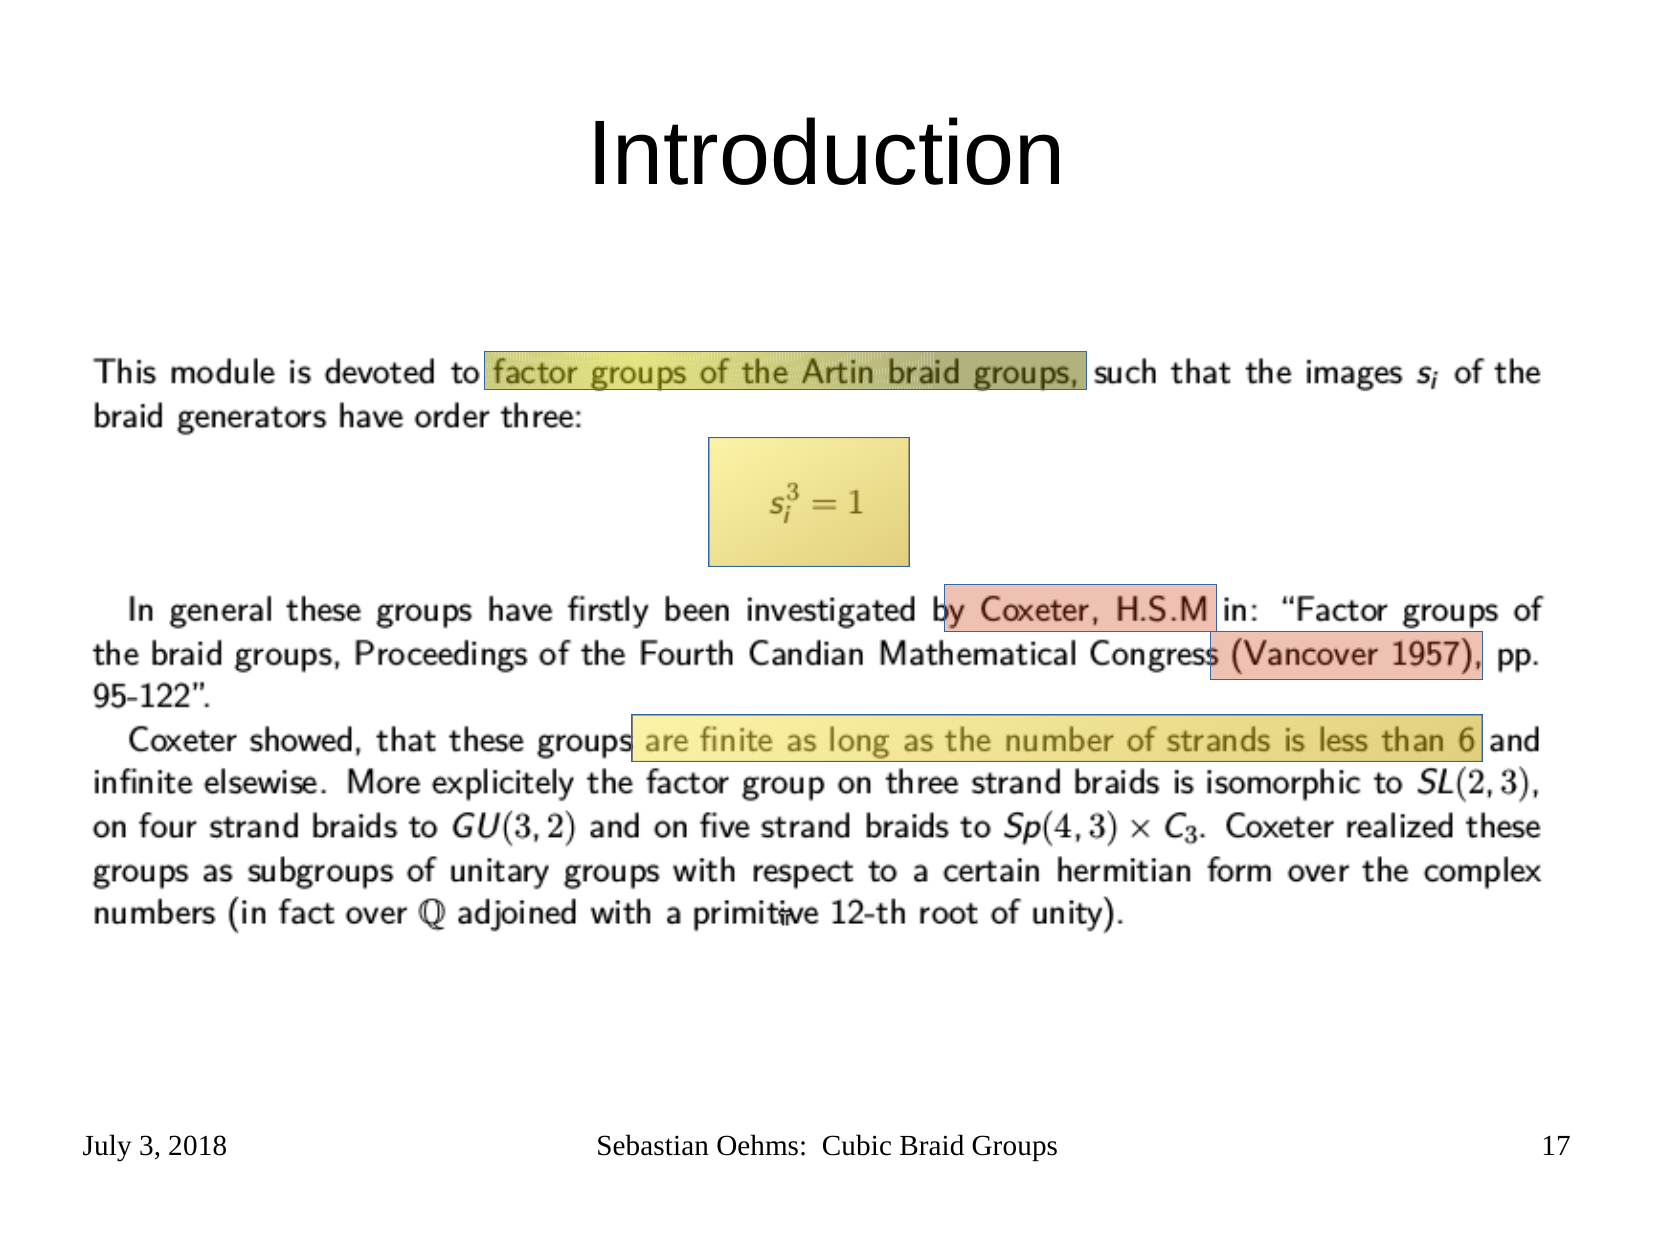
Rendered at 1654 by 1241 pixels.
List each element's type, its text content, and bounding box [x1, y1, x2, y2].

picture [78, 351, 1560, 947]
title Introduction [82, 49, 1571, 257]
text_box [484, 351, 1087, 390]
text_box [631, 714, 1483, 762]
text_box [944, 584, 1483, 680]
text_box [708, 437, 910, 567]
